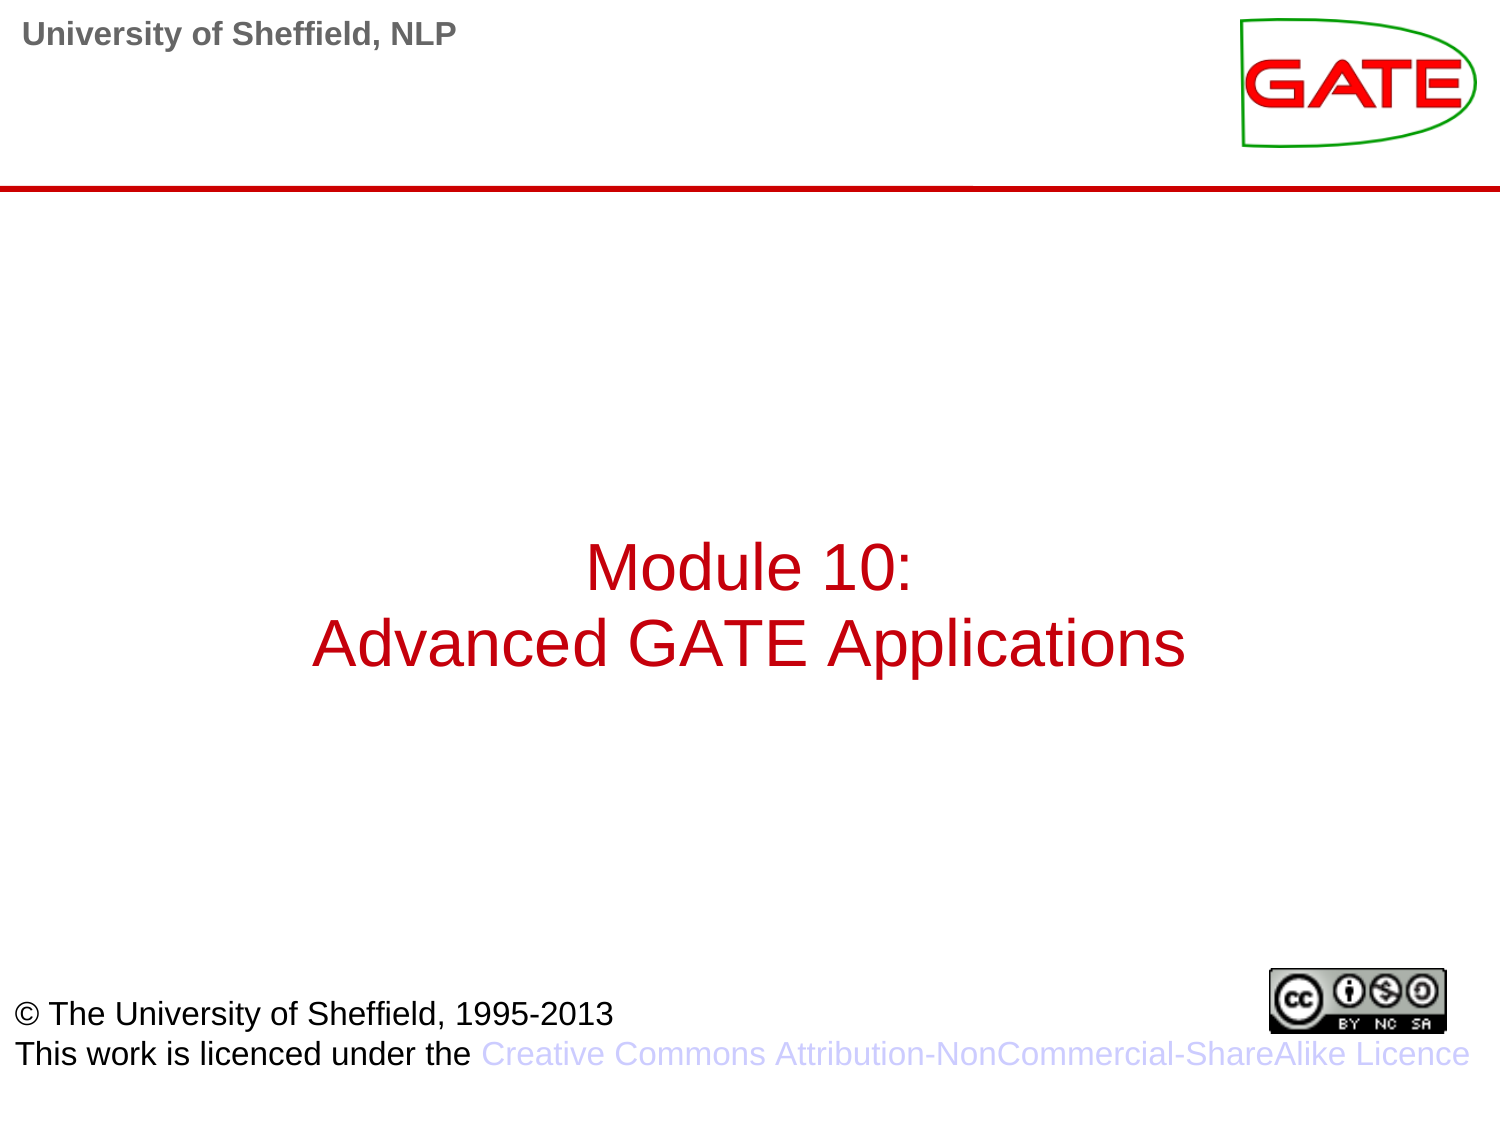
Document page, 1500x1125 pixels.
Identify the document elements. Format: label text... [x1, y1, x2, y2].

text_box © The University of Sheffield, 1995-2013 This work is licenced under the Creative Commons Attribution-NonCommercial-ShareAlike Licence [0, 944, 1500, 1122]
picture [1240, 18, 1477, 148]
title Module 10: Advanced GATE Applications [0, 486, 1500, 720]
picture [1269, 968, 1447, 1034]
